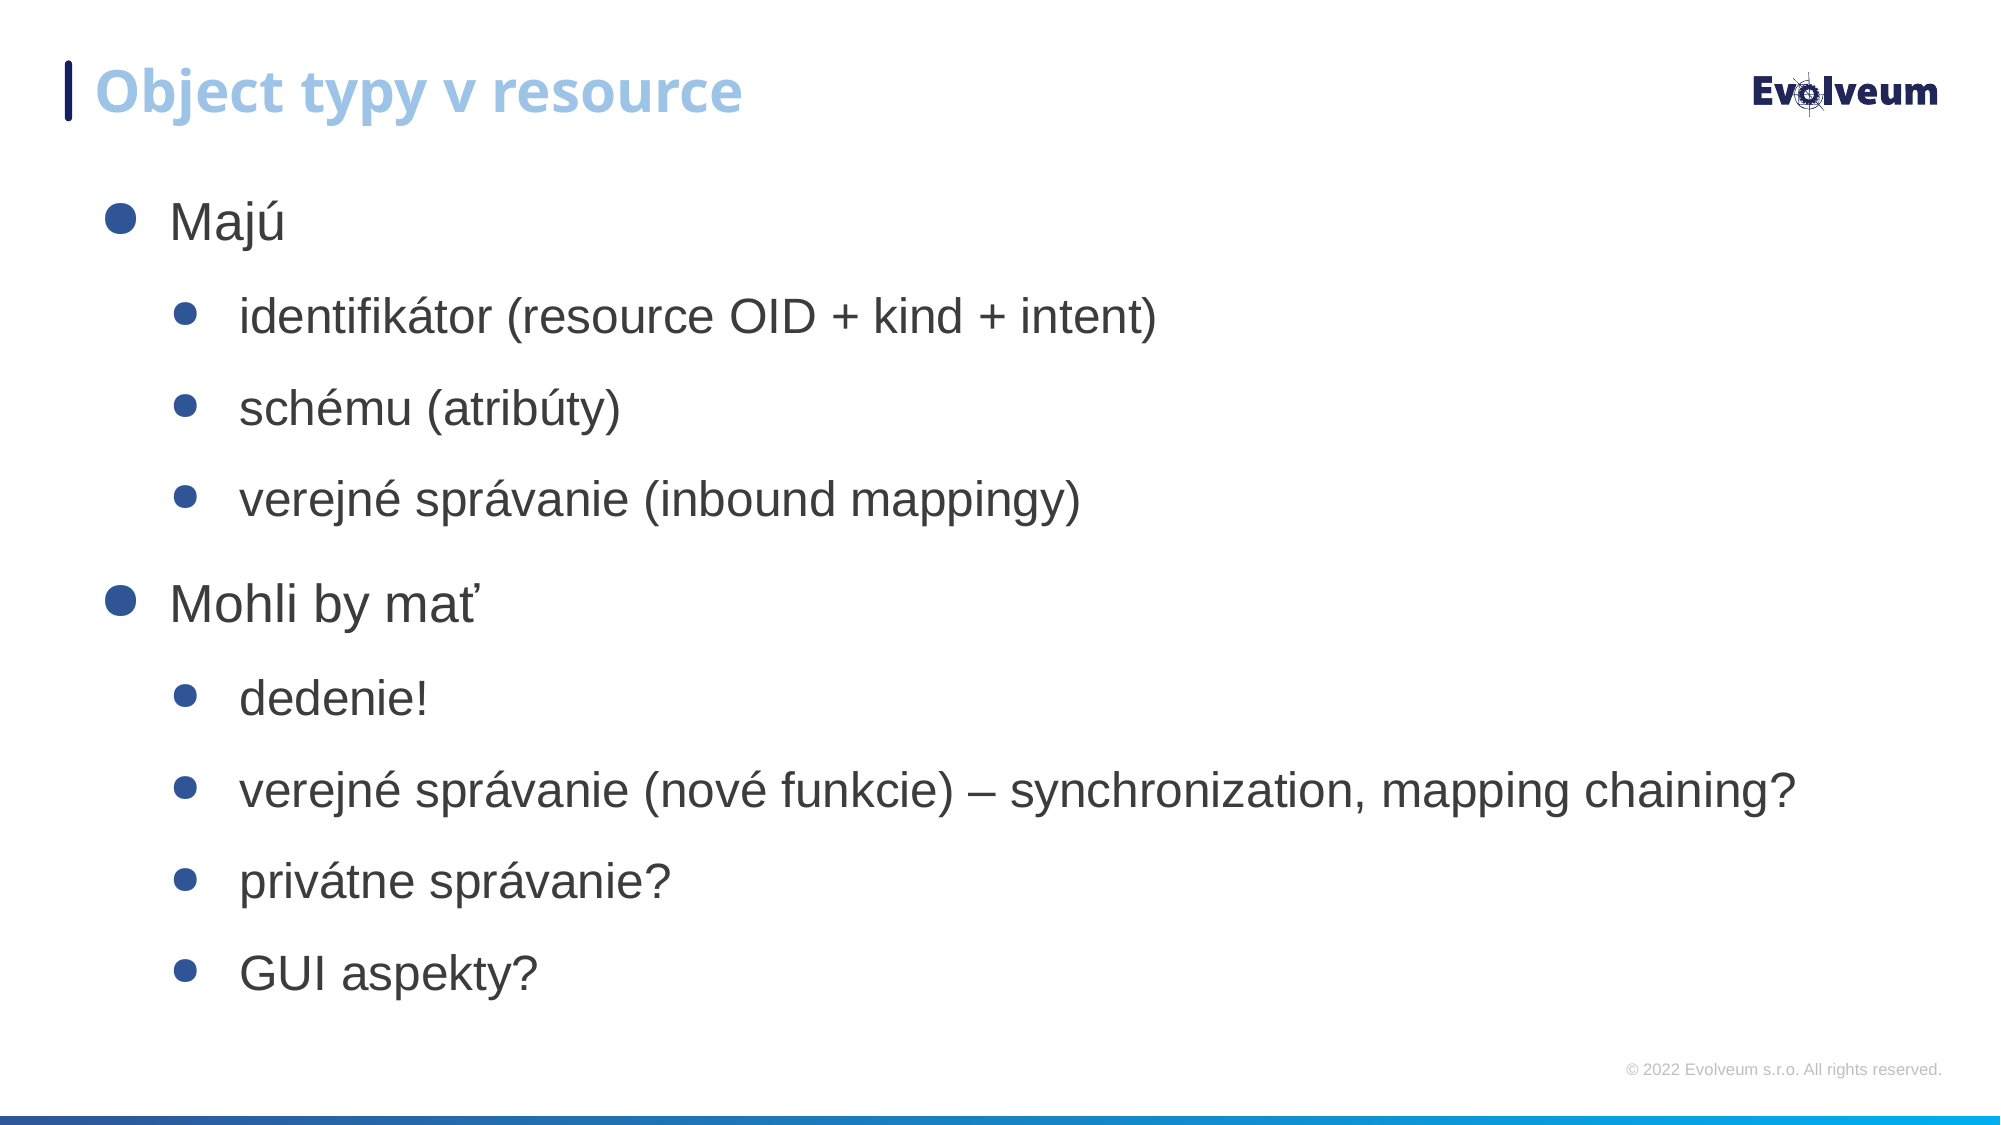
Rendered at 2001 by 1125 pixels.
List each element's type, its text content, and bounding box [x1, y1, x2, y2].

list Majú identifikátor (resource OID + kind + intent) schému (atribúty) verejné správanie (inbound mappingy) Mohli by mať dedenie! verejné správanie (nové funkcie) – synchronization, mapping chaining? privátne správanie? GUI aspekty? [84, 183, 1916, 1004]
title Object typy v resource [94, 47, 1687, 133]
